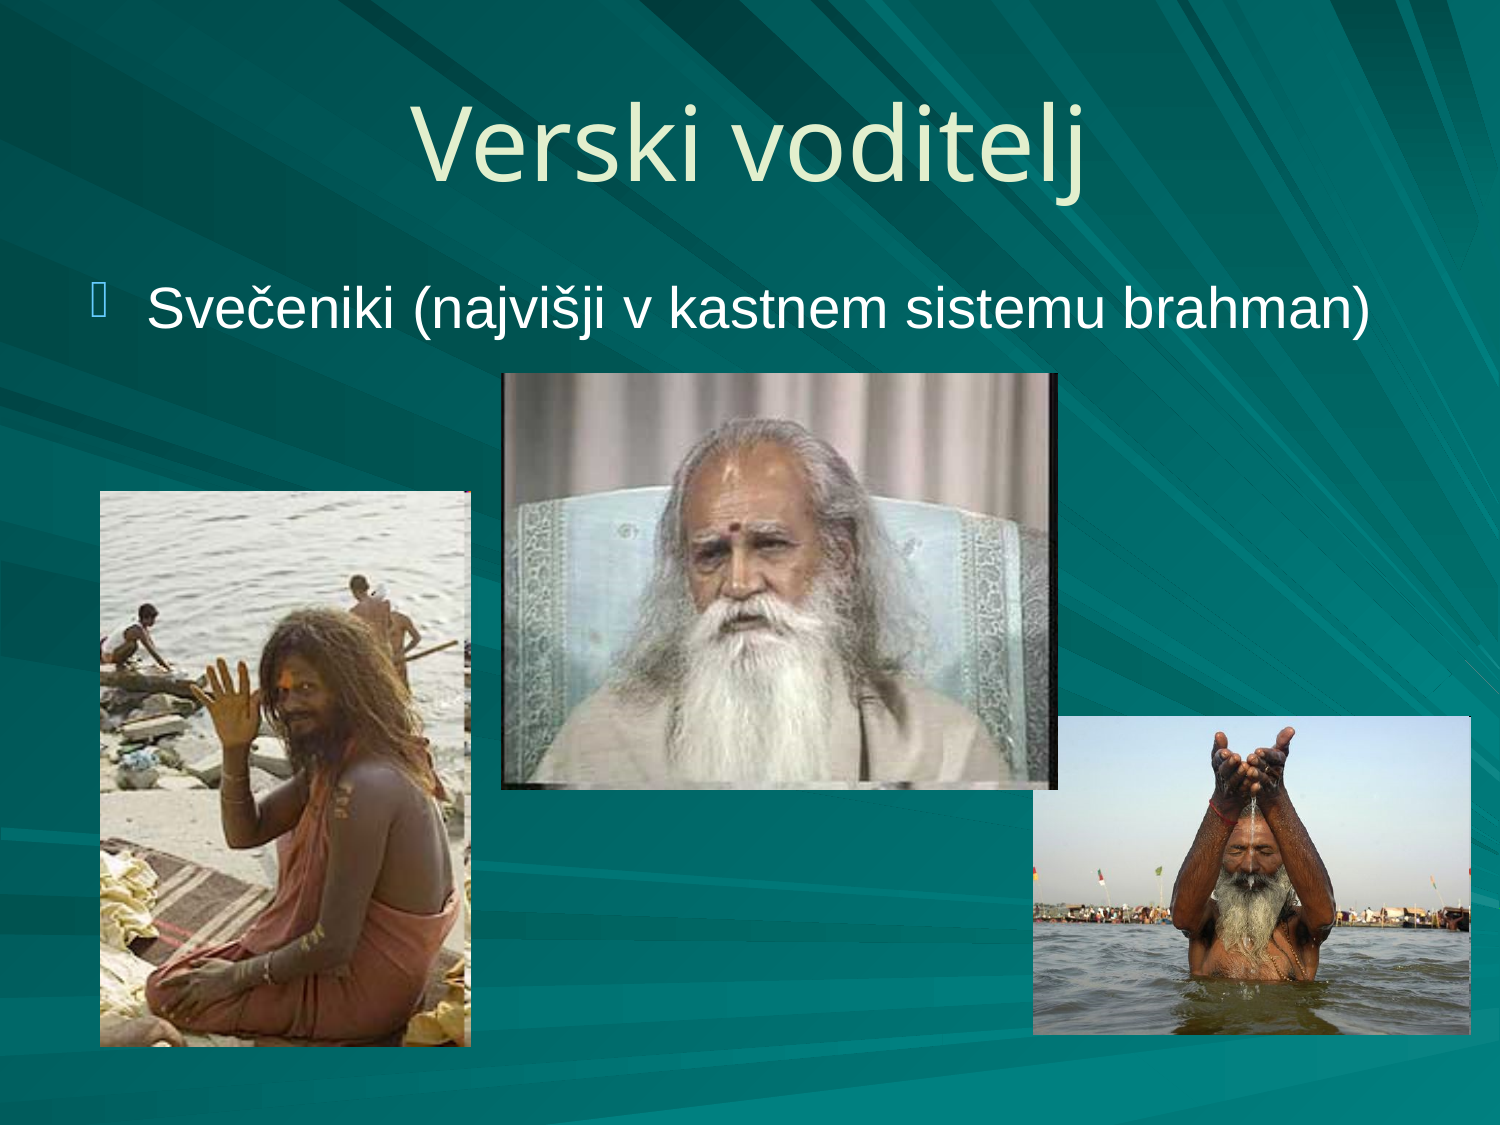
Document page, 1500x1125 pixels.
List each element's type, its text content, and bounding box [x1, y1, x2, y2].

list Svečeniki (najvišji v kastnem sistemu brahman) [75, 262, 1425, 1006]
title Verski voditelj [75, 45, 1425, 234]
picture [501, 373, 1471, 1035]
picture [100, 491, 471, 1047]
